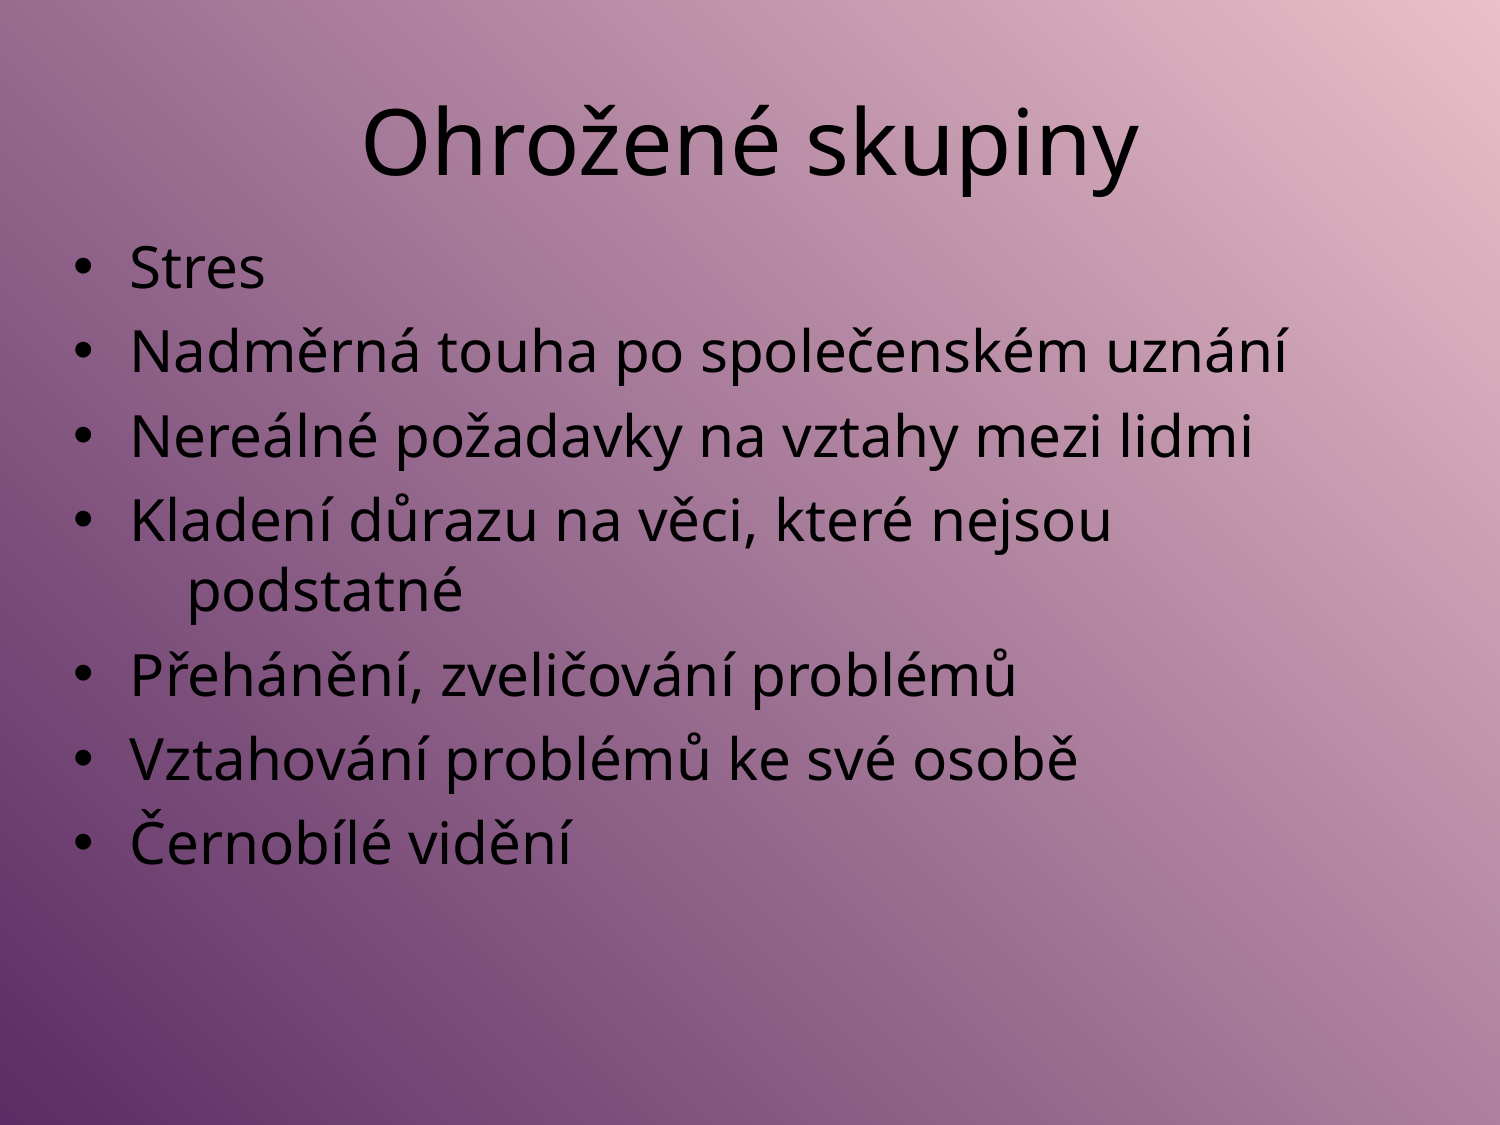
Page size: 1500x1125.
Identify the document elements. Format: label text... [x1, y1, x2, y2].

title Ohrožené skupiny [75, 45, 1426, 233]
list Stres Nadměrná touha po společenském uznání Nereálné požadavky na vztahy mezi lidmi Kladení důrazu na věci, které nejsou podstatné Přehánění, zveličování problémů Vztahování problémů ke své osobě Černobílé vidění [58, 222, 1306, 1086]
